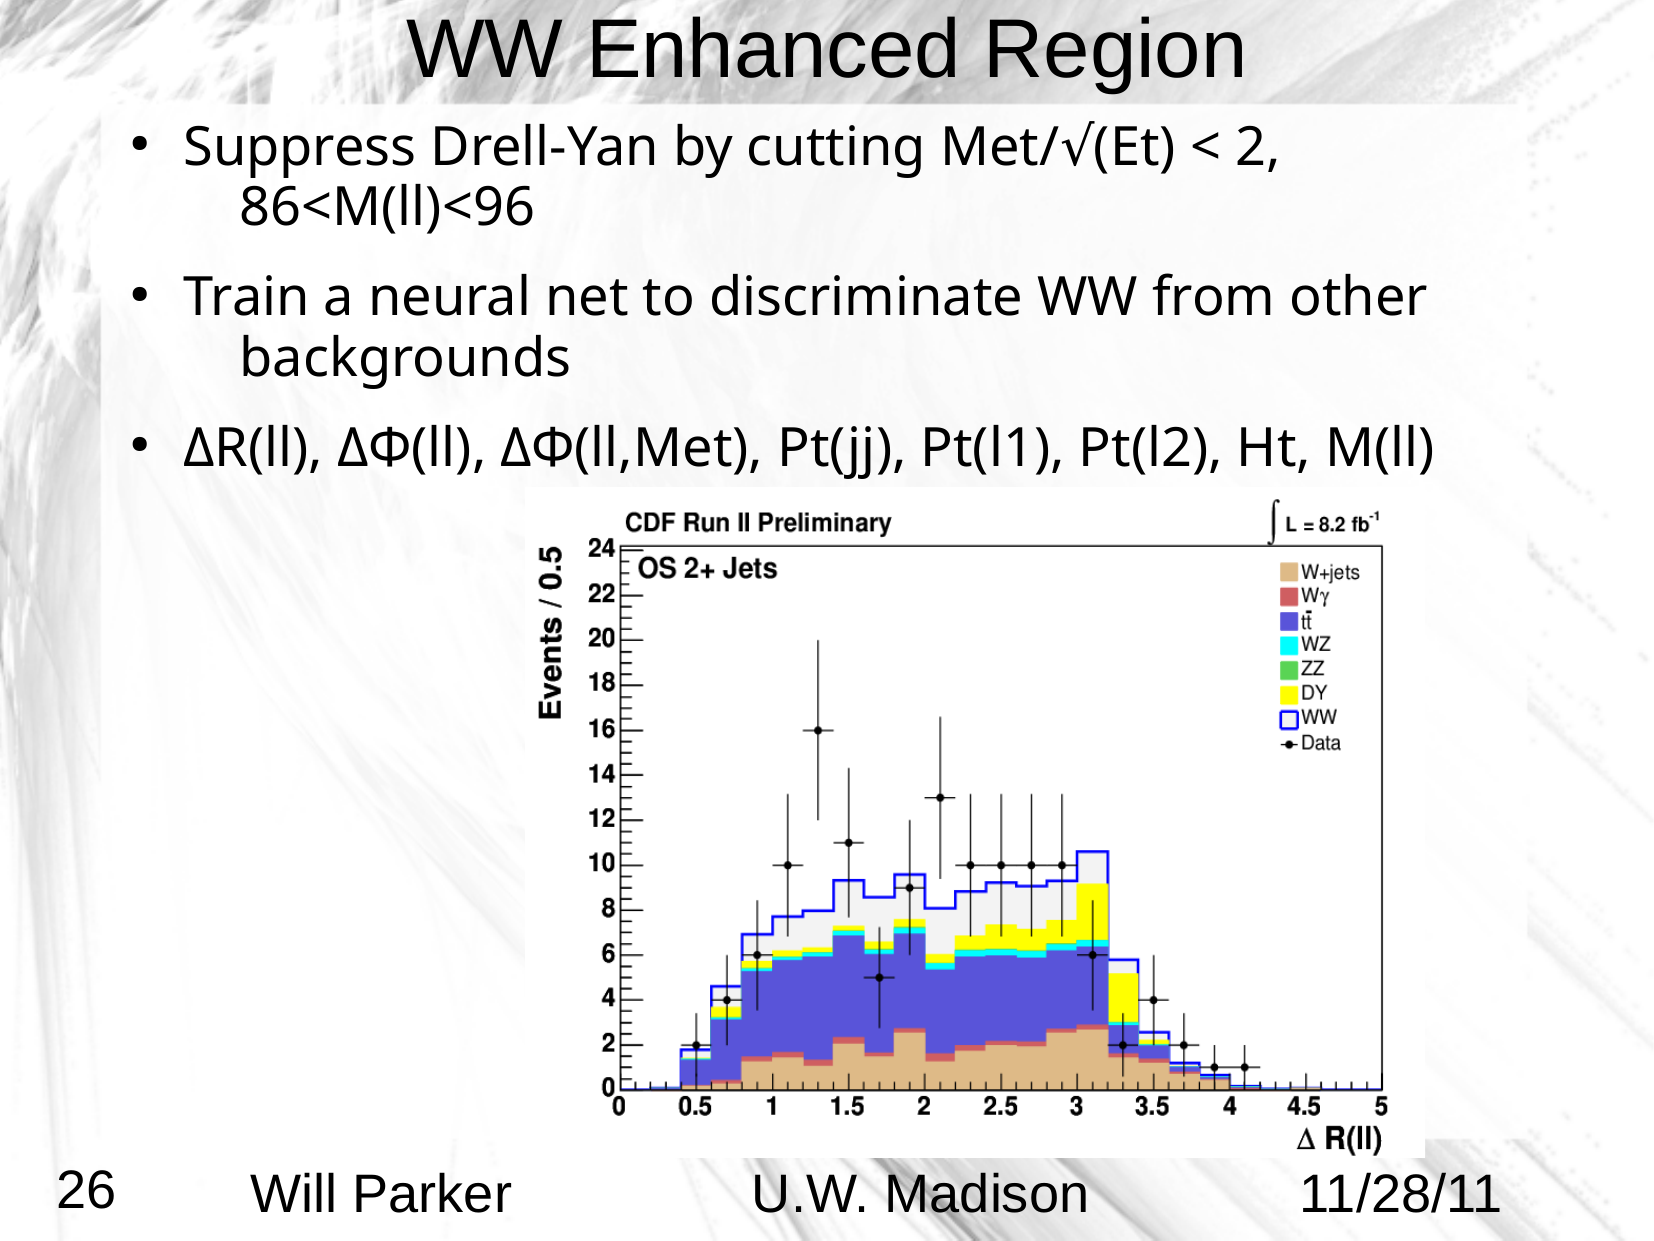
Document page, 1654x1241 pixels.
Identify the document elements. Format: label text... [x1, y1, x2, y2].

picture [0, 131, 1654, 1241]
list Suppress Drell-Yan by cutting Met/√(Et) < 2, 86<M(ll)<96 Train a neural net to discriminate WW from other backgrounds ΔR(ll), ΔΦ(ll), ΔΦ(ll,Met), Pt(jj), Pt(l1), Pt(l2), Ht, M(ll) [112, 112, 1538, 680]
list 26 [0, 1155, 151, 1241]
text_box Will Parker U.W. Madison 11/28/11 [151, 1160, 1566, 1241]
title WW Enhanced Region [0, 0, 1654, 131]
